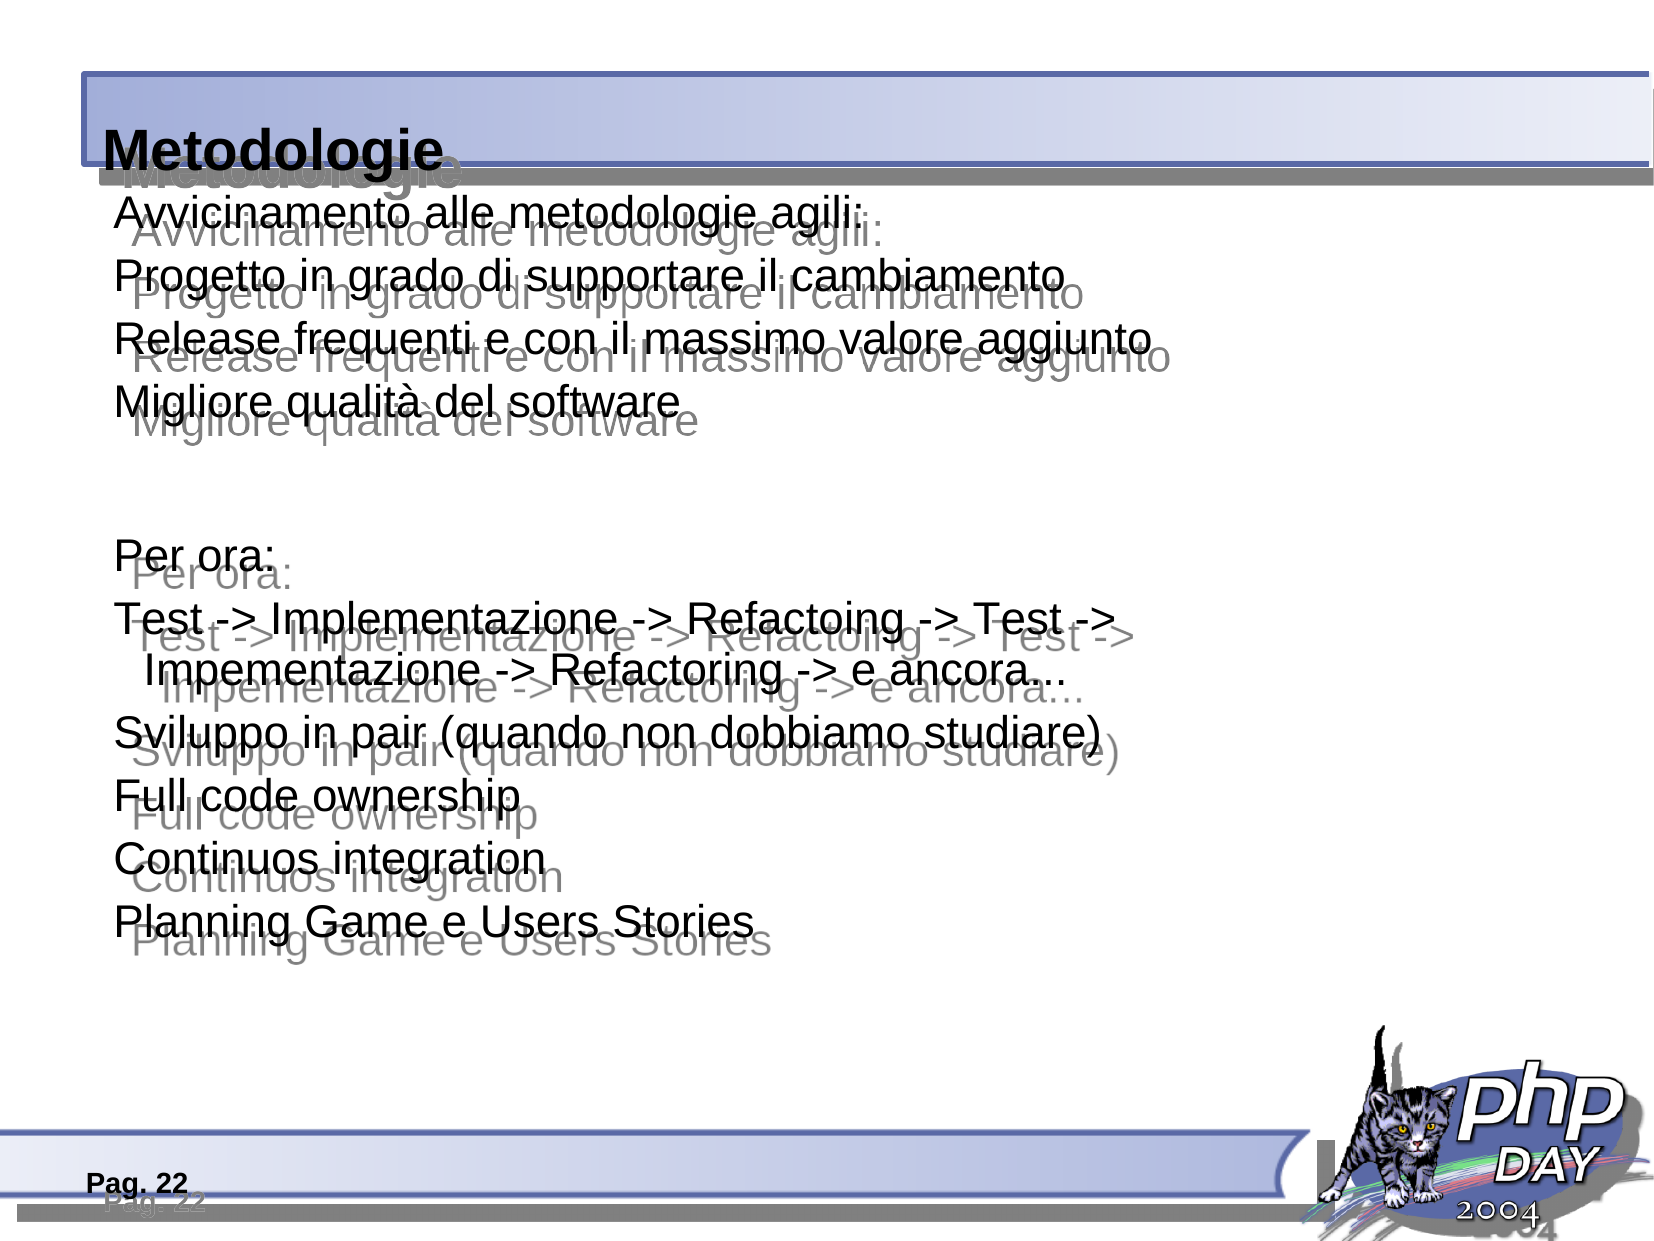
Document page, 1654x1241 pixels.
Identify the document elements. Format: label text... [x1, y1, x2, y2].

picture [110, 1195, 117, 1201]
text_box Metodologie [102, 85, 1394, 155]
text_box Avvicinamento alle metodologie agili: Progetto in grado di supportare il cambiamento Release frequenti e con il massimo valore aggiunto Migliore qualità del software [90, 187, 1341, 529]
picture [126, 1180, 133, 1190]
text_box Per ora: Test -> Implementazione -> Refactoing -> Test -> Impementazione -> Refactoring -> e ancora... Sviluppo in pair (quando non dobbiamo studiare) Full code ownership Continuos integration Planning Game e Users Stories [90, 529, 1341, 948]
picture [0, 1025, 1652, 1233]
